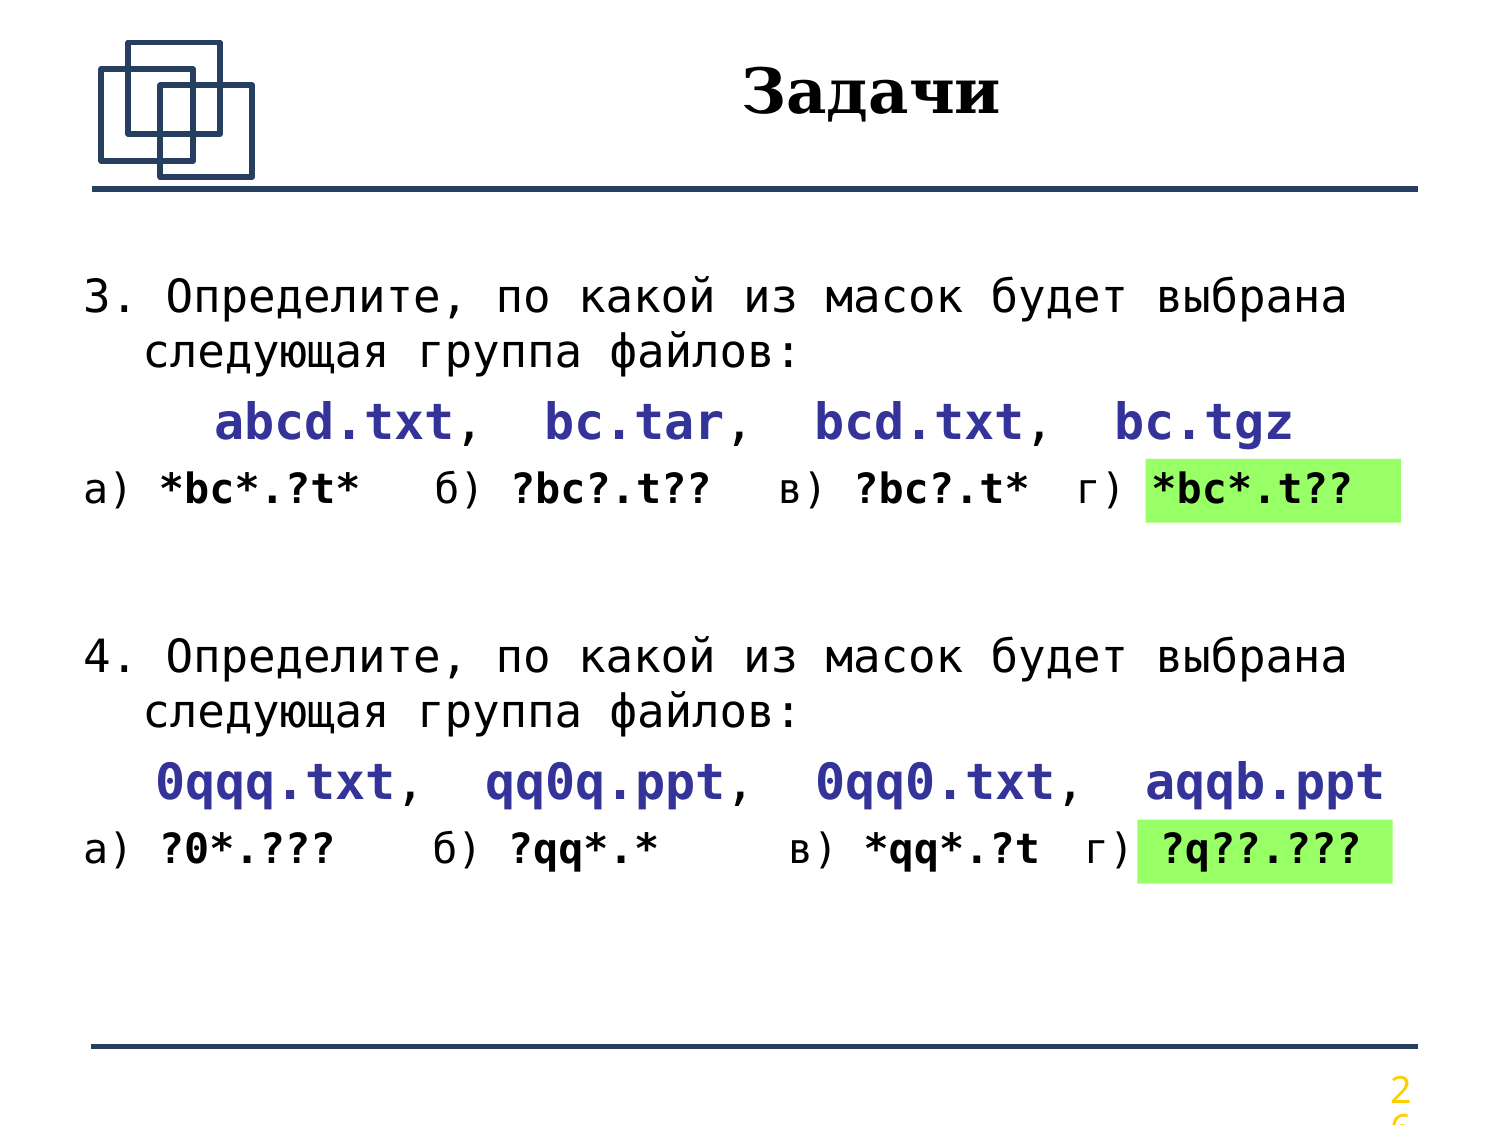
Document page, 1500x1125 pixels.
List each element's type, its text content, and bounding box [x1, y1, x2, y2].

text_box 3. Определите, по какой из масок будет выбрана следующая группа файлов: abcd.txt, bc.tar, bcd.txt, bc.tgz а) *bc*.?t* б) ?bc?.t?? в) ?bc?.t* г) *bc*.t?? [68, 259, 1441, 580]
title Задачи [295, 43, 1426, 134]
text_box 4. Определите, по какой из масок будет выбрана следующая группа файлов: 0qqq.txt, qq0q.ppt, 0qq0.txt, aqqb.ppt а) ?0*.??? б) ?qq*.* в) *qq*.?t г) ?q??.??? [68, 619, 1473, 940]
